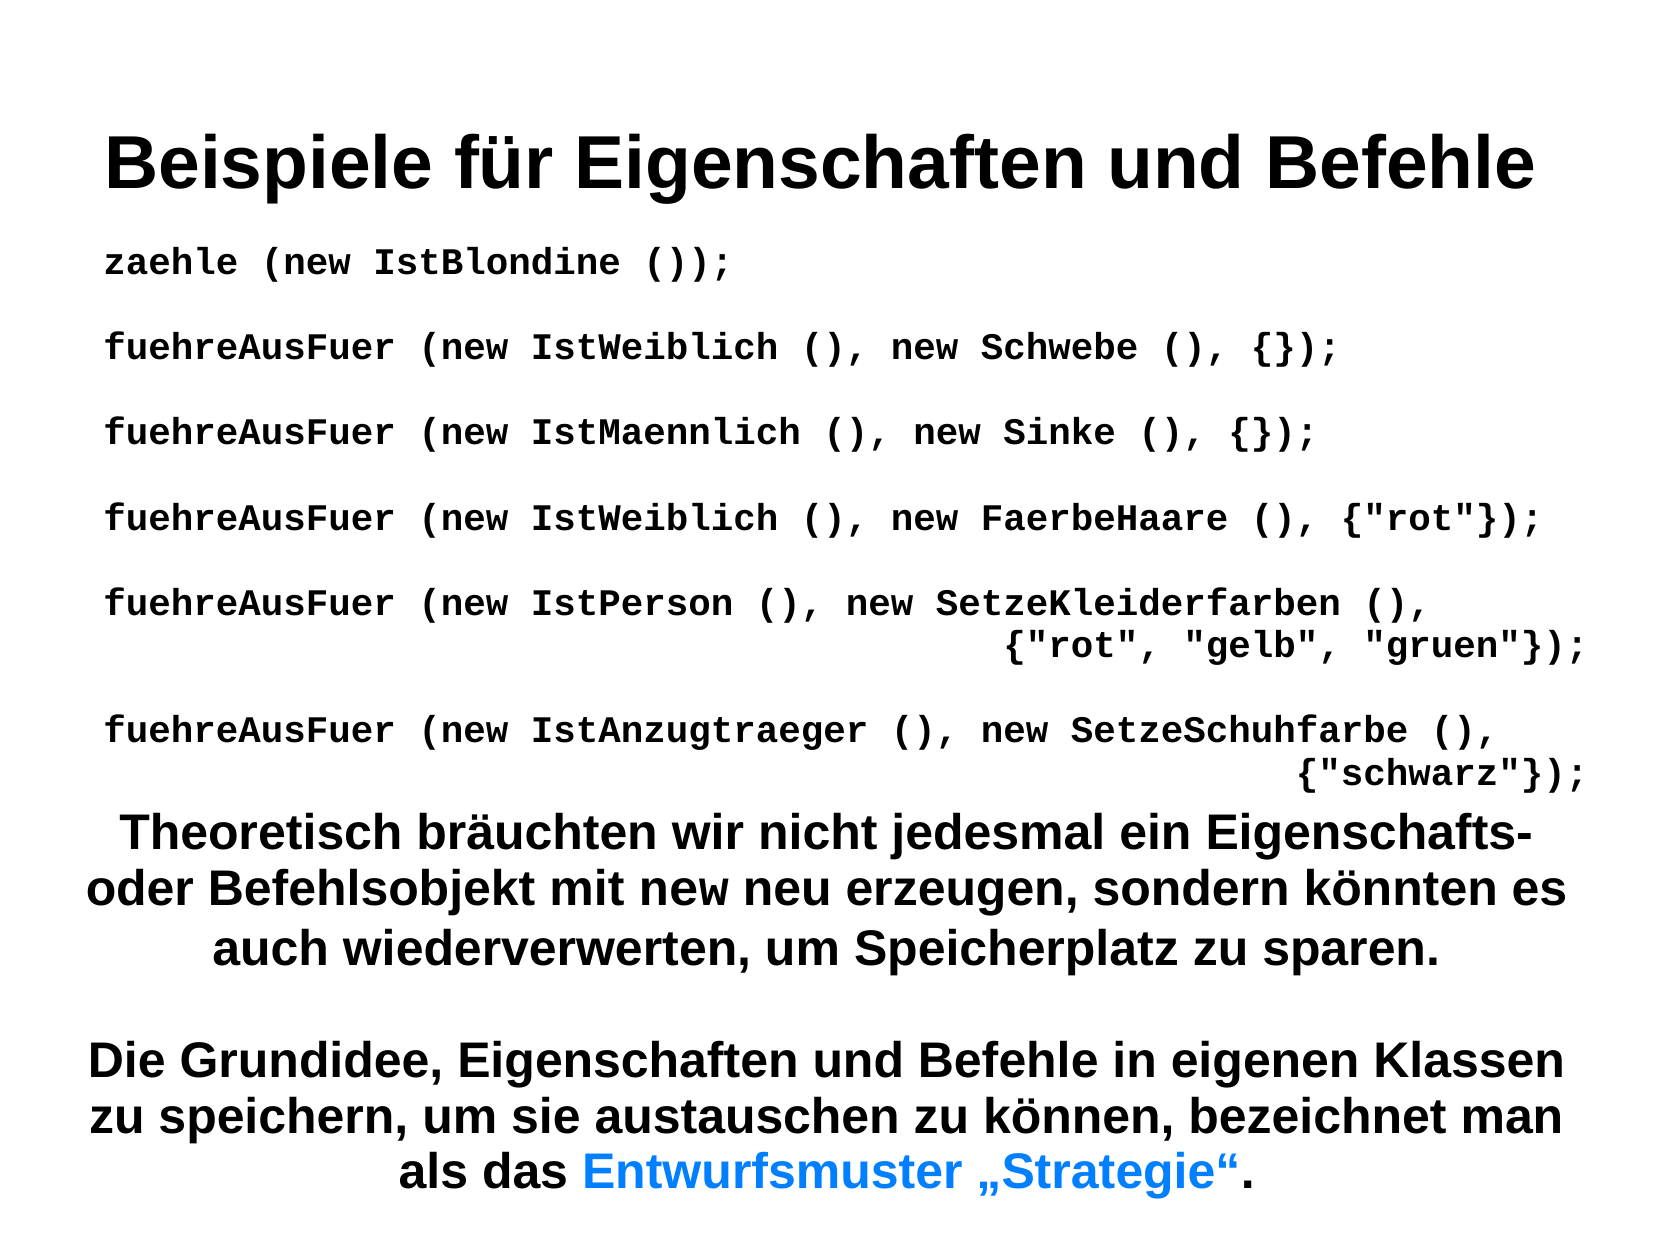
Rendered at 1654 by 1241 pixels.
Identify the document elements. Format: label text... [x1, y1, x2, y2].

title Beispiele für Eigenschaften und Befehle [76, 118, 1565, 207]
text_box zaehle (new IstBlondine ()); fuehreAusFuer (new IstWeiblich (), new Schwebe (), {}); fuehreAusFuer (new IstMaennlich (), new Sinke (), {}); fuehreAusFuer (new IstWeiblich (), new FaerbeHaare (), {"rot"}); fuehreAusFuer (new IstPerson (), new SetzeKleiderfarben (), {"rot", "gelb", "gruen"}); fuehreAusFuer (new IstAnzugtraeger (), new SetzeSchuhfarbe (), {"schwarz"}); [88, 236, 1625, 804]
text_box Theoretisch bräuchten wir nicht jedesmal ein Eigenschafts- oder Befehlsobjekt mit new neu erzeugen, sondern könnten es auch wiederverwerten, um Speicherplatz zu sparen. Die Grundidee, Eigenschaften und Befehle in eigenen Klassen zu speichern, um sie austauschen zu können, bezeichnet man als das Entwurfsmuster „Strategie“. [59, 797, 1595, 1207]
